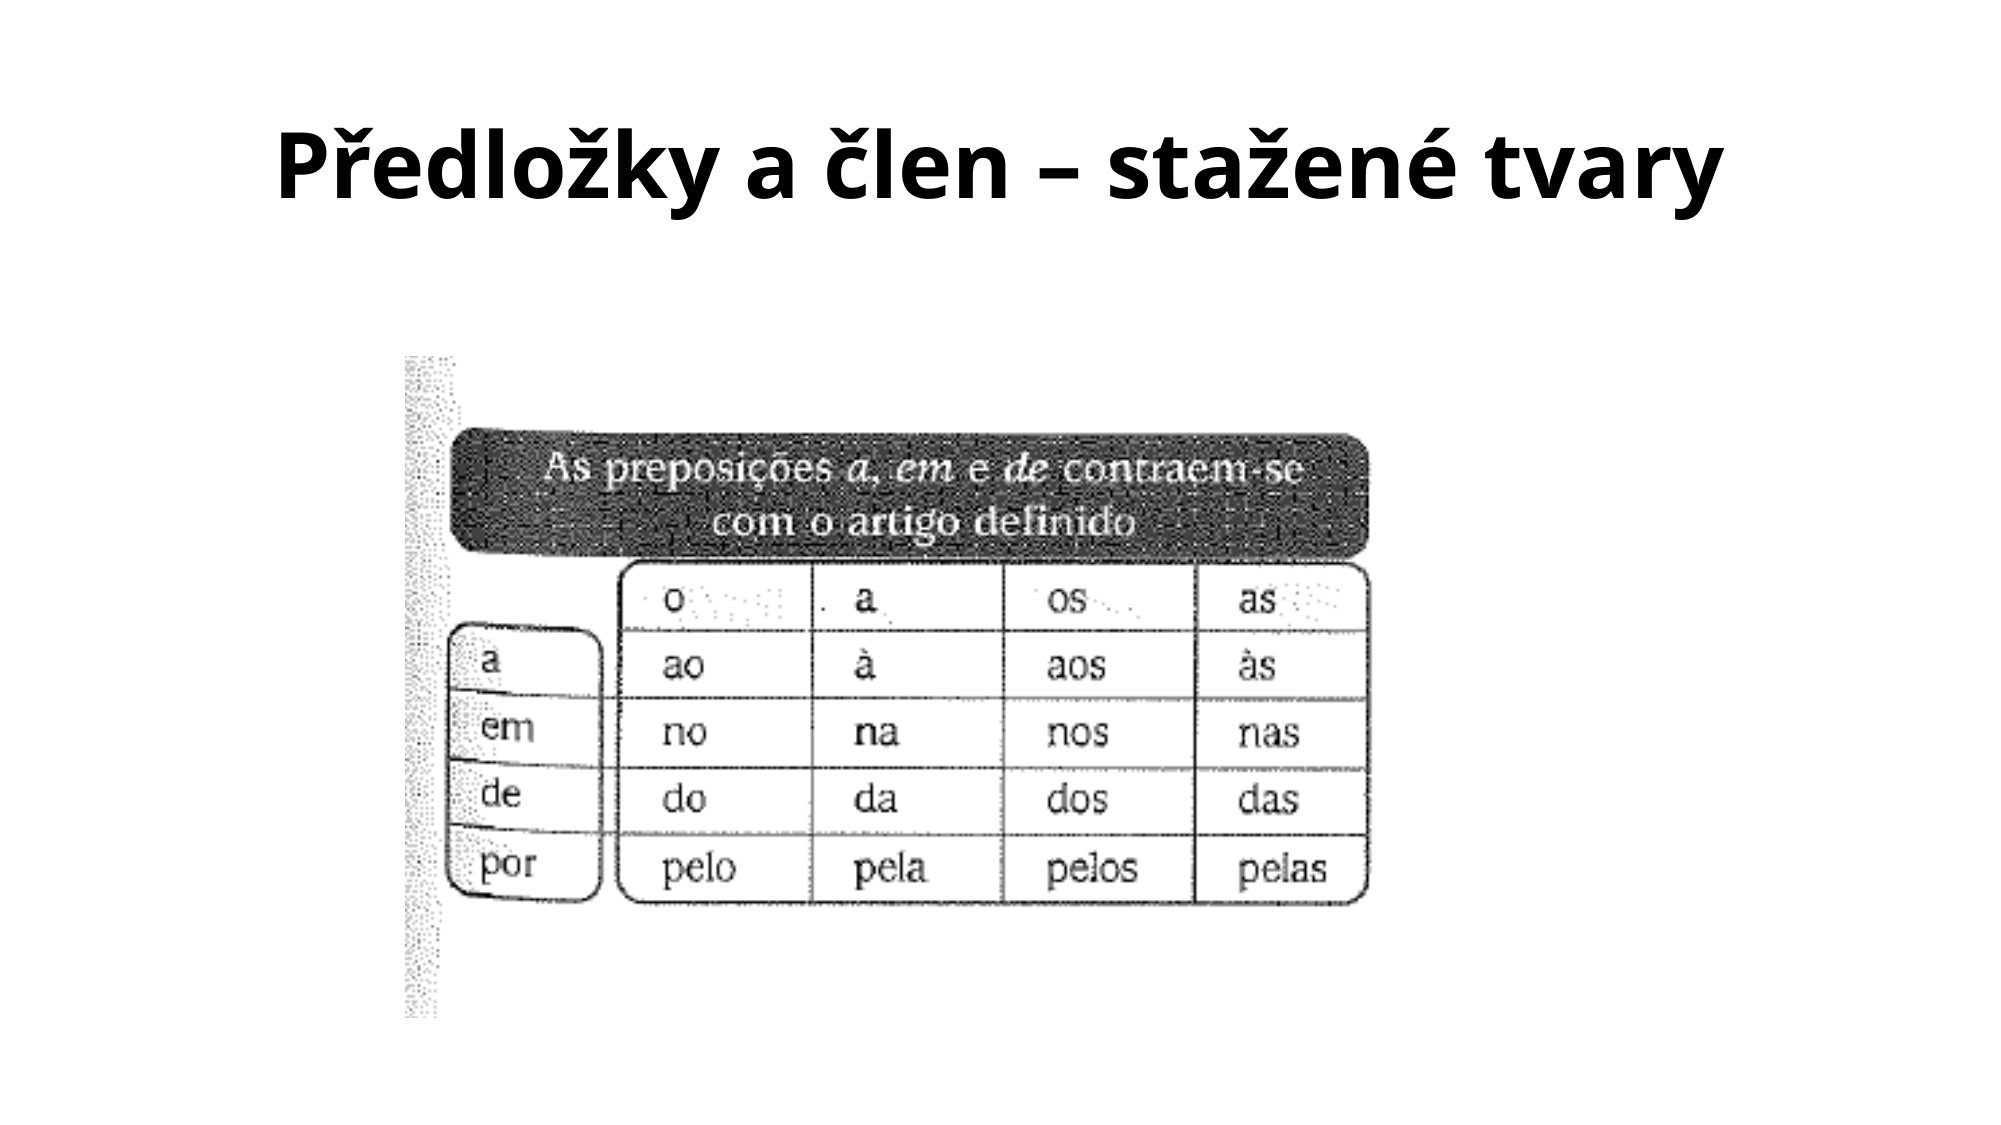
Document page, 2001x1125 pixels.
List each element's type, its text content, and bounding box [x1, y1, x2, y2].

title Předložky a člen – stažené tvary [137, 59, 1863, 278]
picture [405, 356, 1531, 1018]
